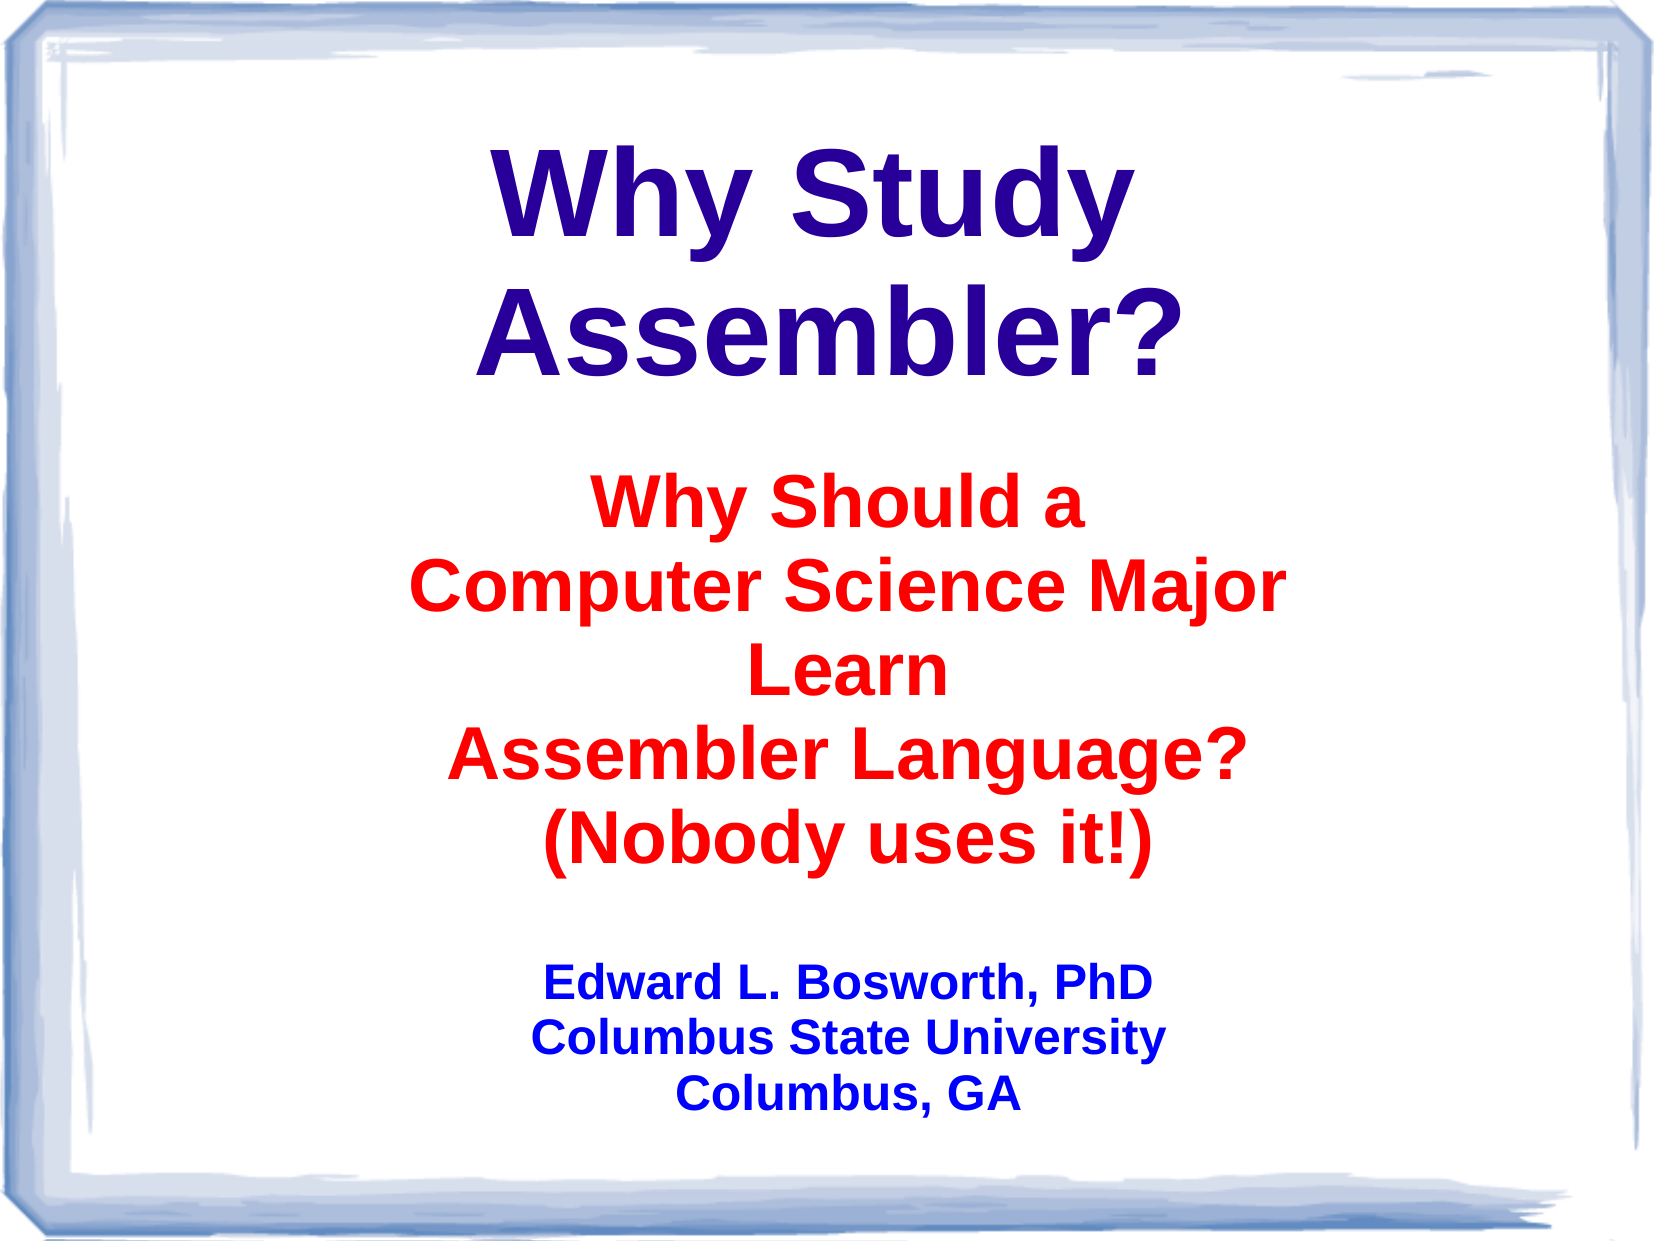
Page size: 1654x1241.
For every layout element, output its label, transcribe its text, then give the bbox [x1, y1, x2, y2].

subtitle Why Should a Computer Science Major Learn Assembler Language? (Nobody uses it!) Edward L. Bosworth, PhD Columbus State University Columbus, GA [122, 412, 1576, 1168]
picture [0, 0, 1654, 1241]
title Why Study Assembler? [86, 75, 1576, 451]
